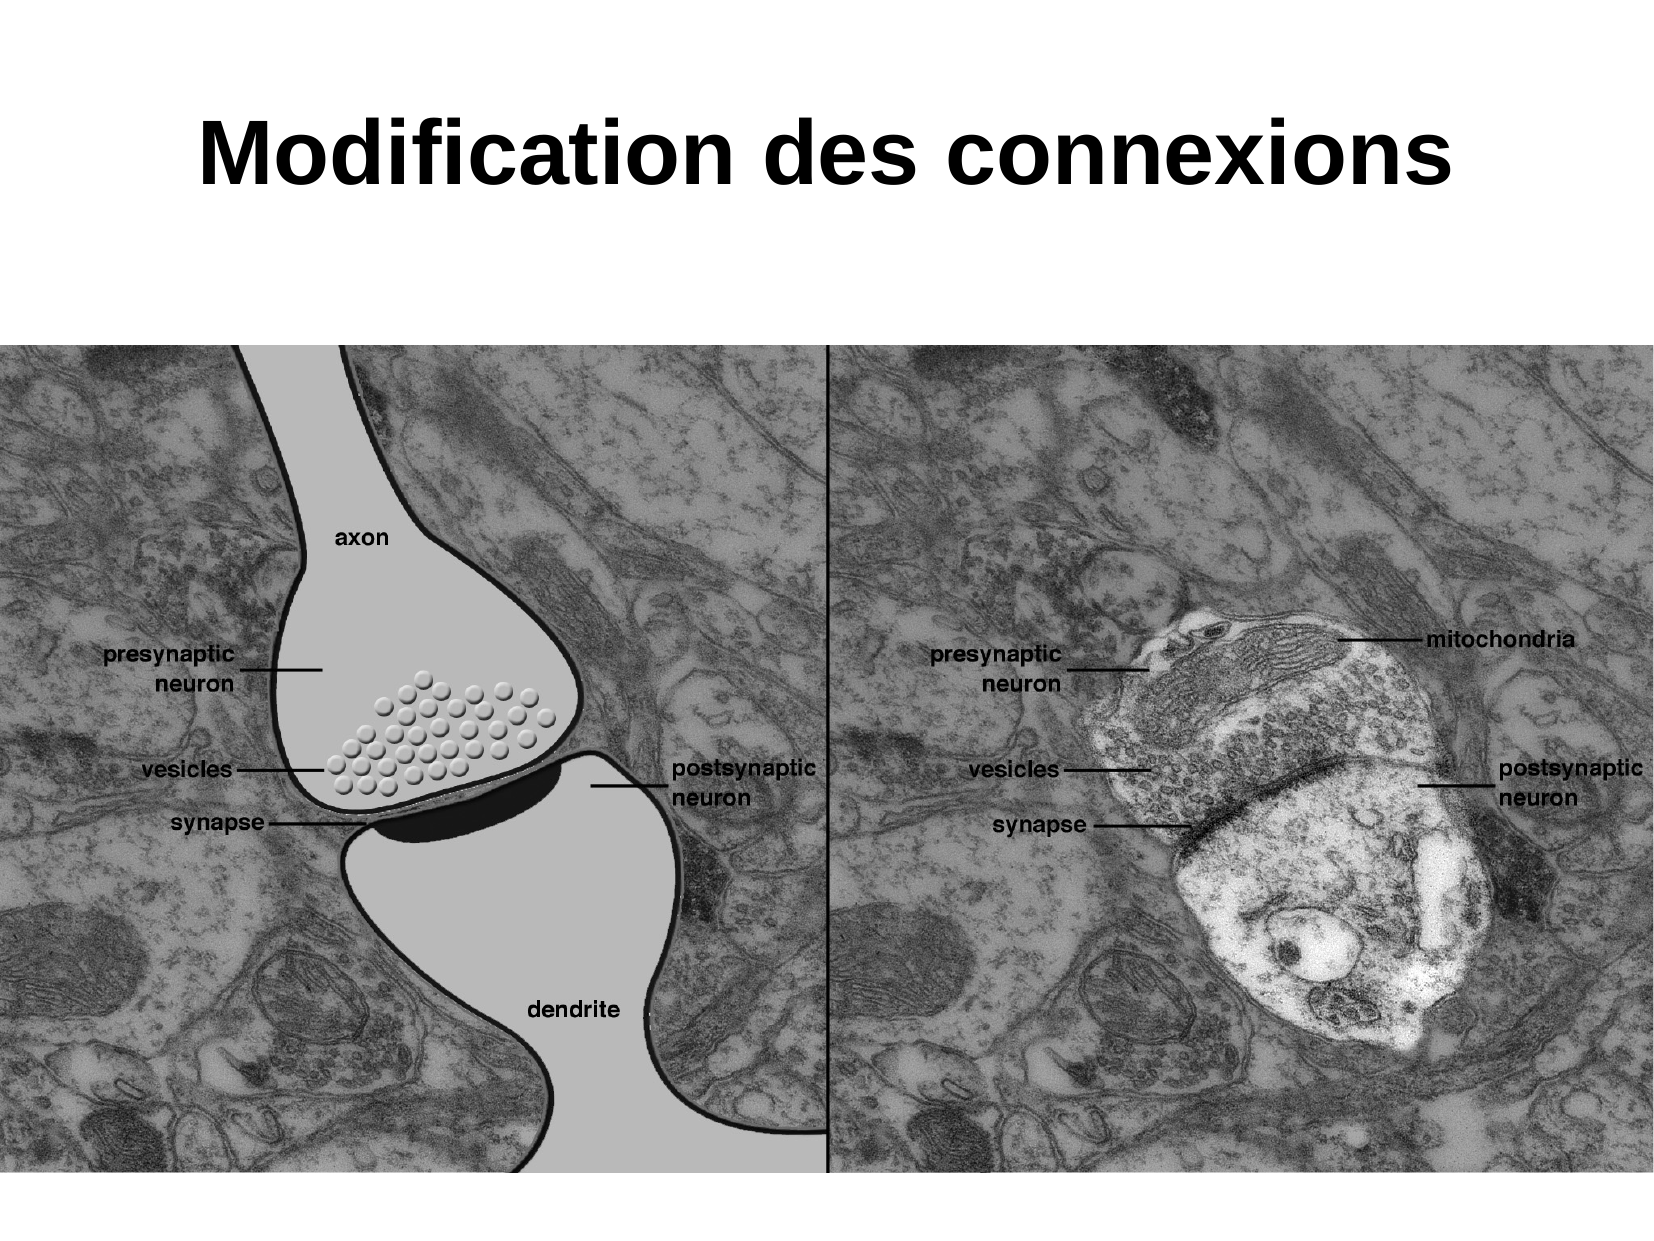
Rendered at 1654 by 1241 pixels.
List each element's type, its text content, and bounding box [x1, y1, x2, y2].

title Modification des connexions [82, 49, 1571, 257]
picture [0, 345, 1654, 1173]
